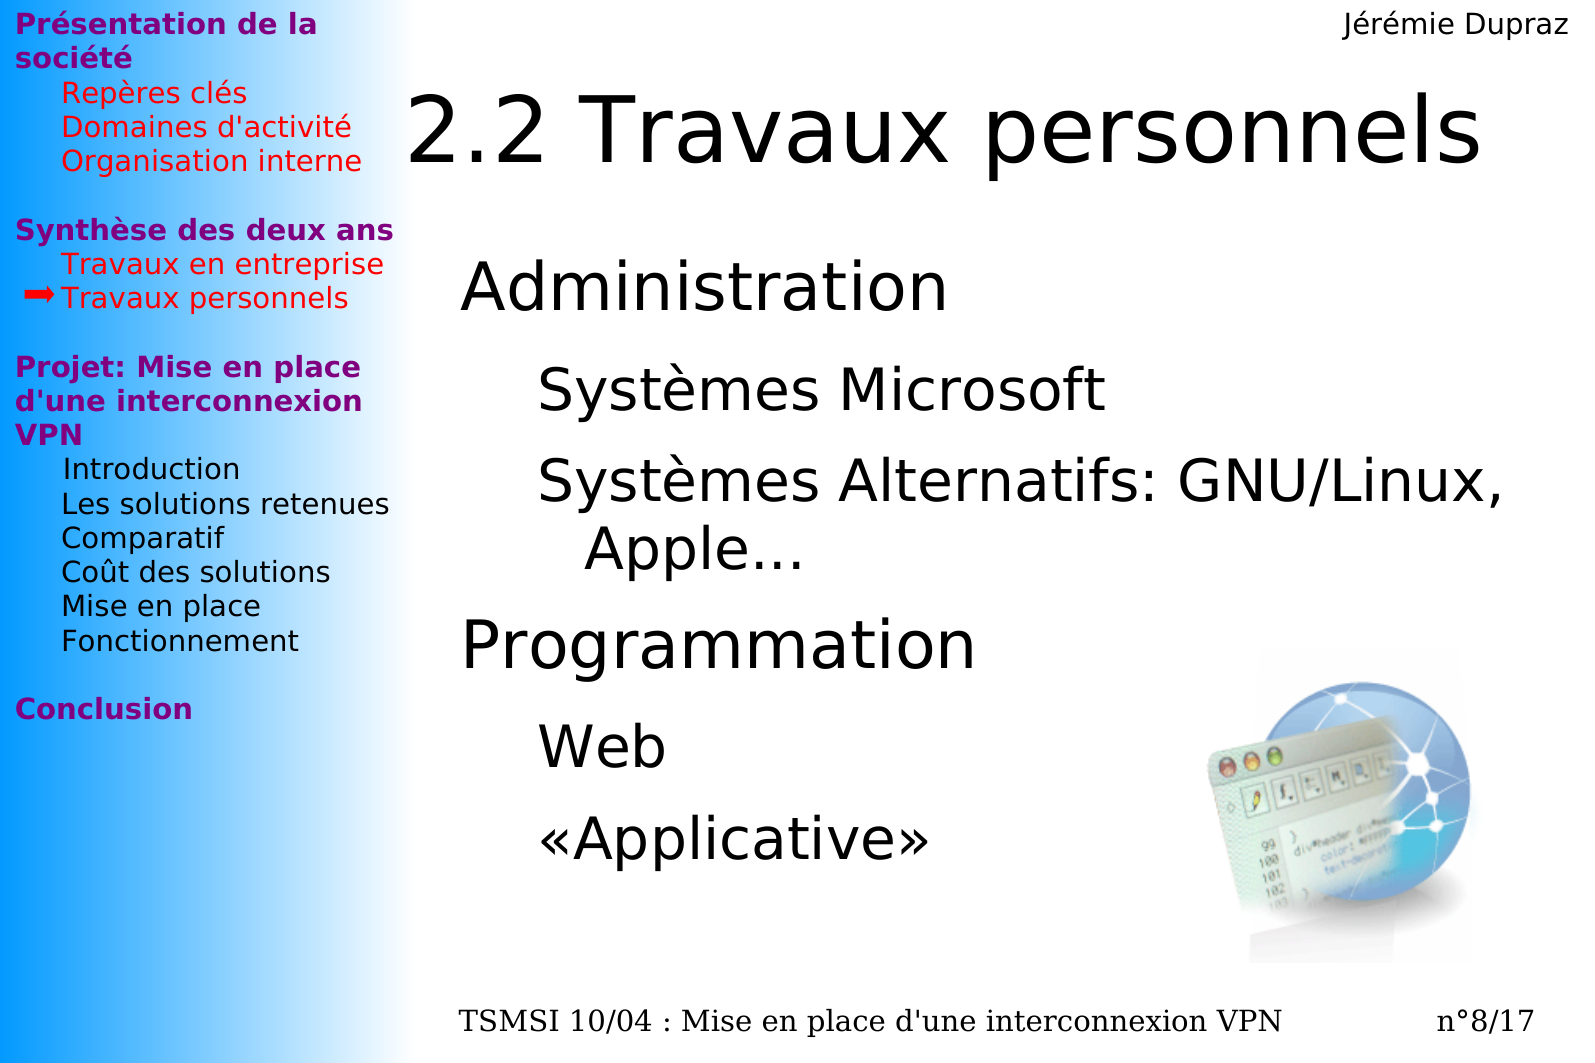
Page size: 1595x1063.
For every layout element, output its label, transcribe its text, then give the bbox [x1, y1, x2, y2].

text_box [24, 285, 55, 304]
title 2.2 Travaux personnels [383, 42, 1506, 220]
list Administration Systèmes Microsoft Systèmes Alternatifs: GNU/Linux, Apple... Programmation Web «Applicative» [442, 248, 1515, 936]
text_box Présentation de la société Repères clés Domaines d'activité Organisation interne Synthèse des deux ans Travaux en entreprise Travaux personnels Projet: Mise en place d'une interconnexion VPN Introduction Les solutions retenues Comparatif Coût des solutions Mise en place Fonctionnement Conclusion [0, 0, 414, 1063]
picture [1193, 649, 1506, 963]
